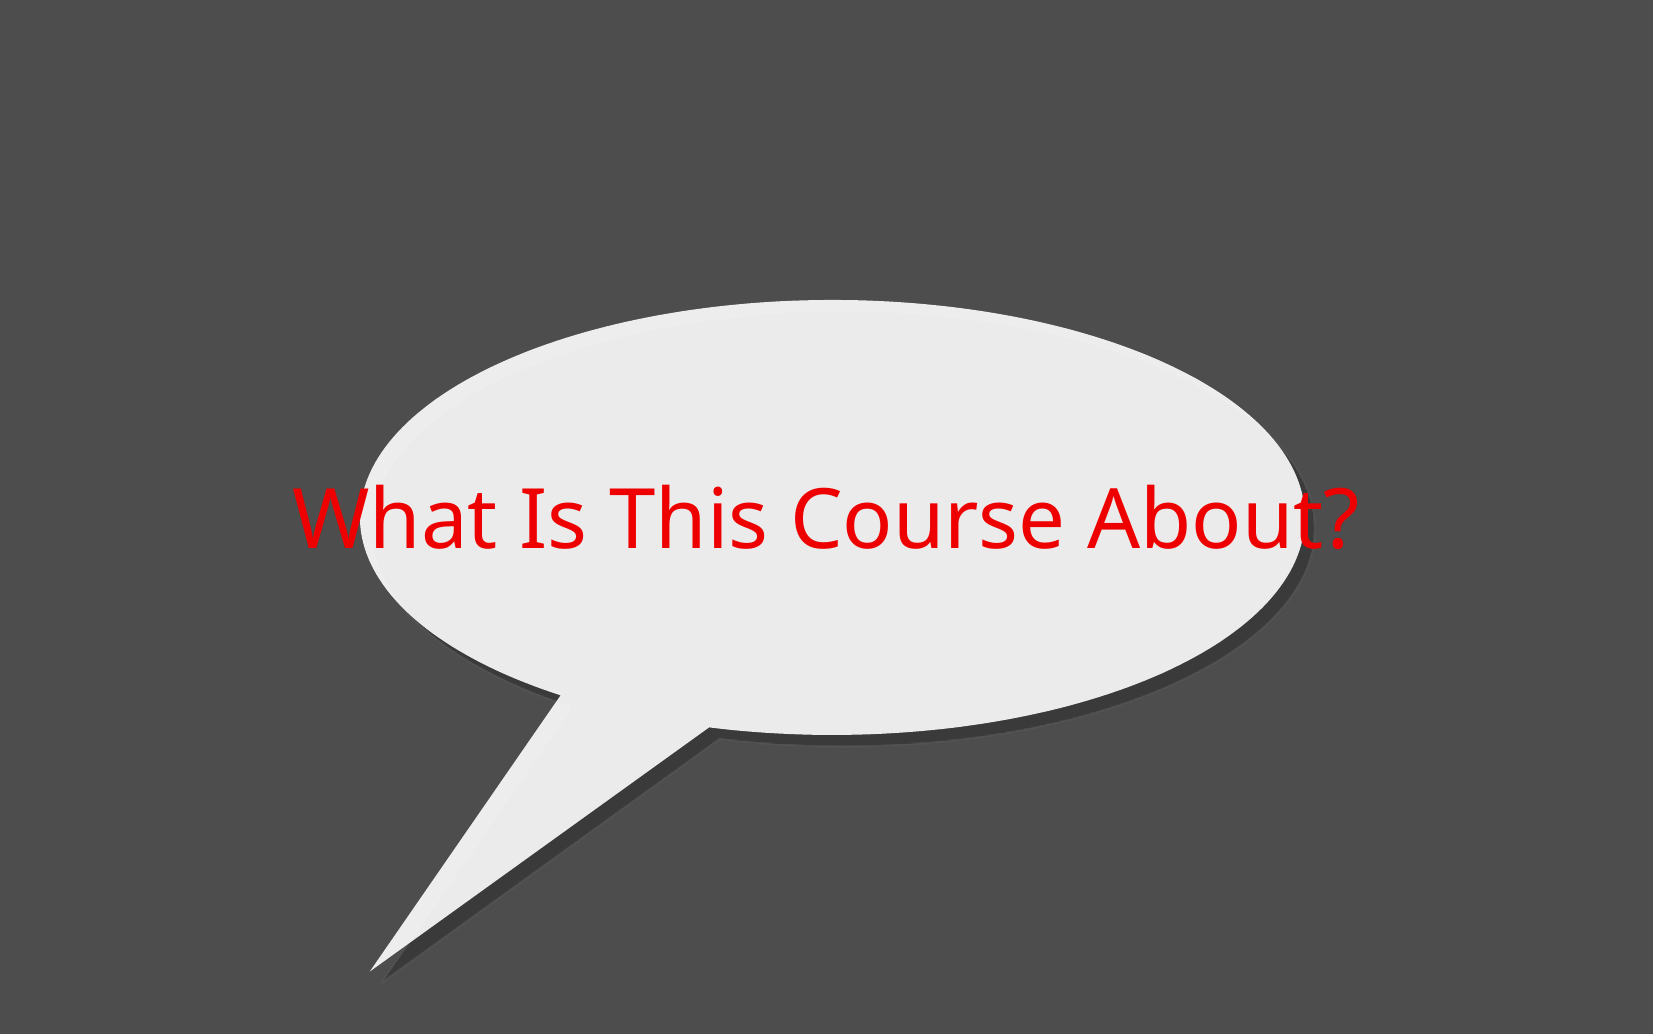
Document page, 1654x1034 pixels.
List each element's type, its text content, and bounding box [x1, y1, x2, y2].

title What Is This Course About? [0, 0, 1653, 1034]
